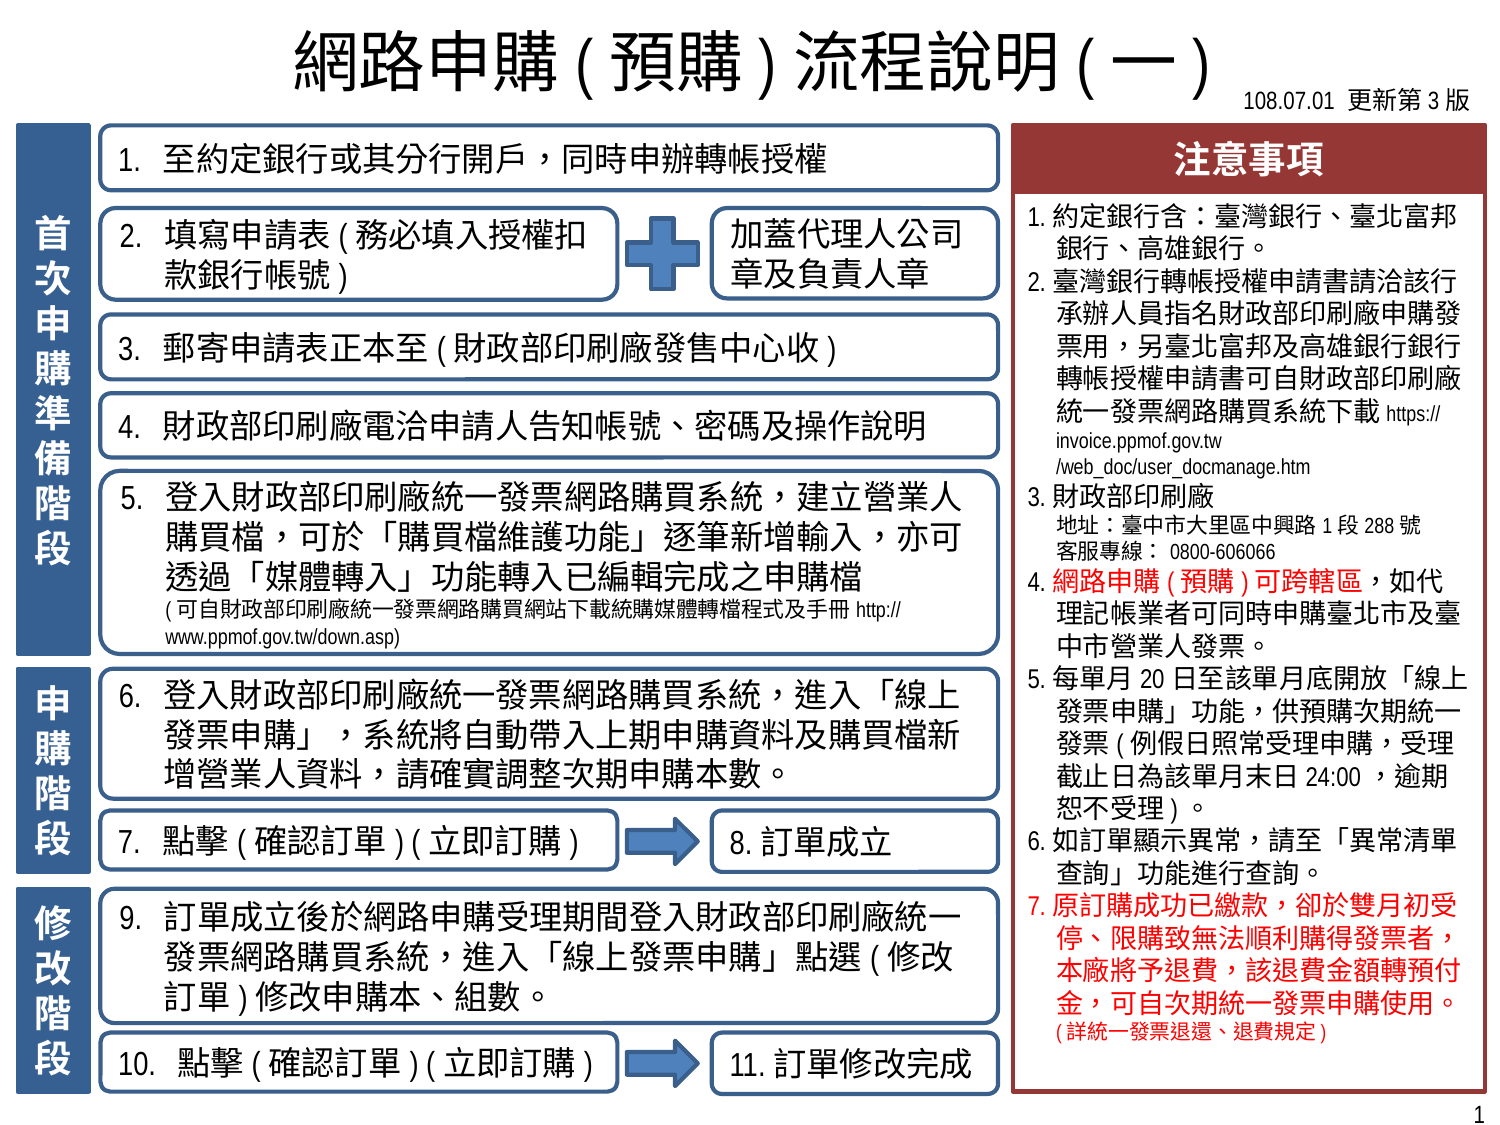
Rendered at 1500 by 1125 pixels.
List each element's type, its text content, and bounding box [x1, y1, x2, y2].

text_box [626, 218, 698, 290]
text_box 注意事項 [1012, 125, 1486, 192]
text_box 10. 點擊(確認訂單) (立即訂購) [100, 1032, 618, 1092]
text_box 8.訂單成立 [711, 810, 999, 872]
text_box 11.訂單修改完成 [711, 1032, 999, 1094]
text_box 1. 至約定銀行或其分行開戶，同時申辦轉帳授權 [100, 125, 999, 191]
text_box 申購階段 [17, 668, 89, 872]
text_box 4. 財政部印刷廠電洽申請人告知帳號、密碼及操作說明 [100, 393, 999, 458]
text_box 9. 訂單成立後於網路申購受理期間登入財政部印刷廠統一發票網路購買系統，進入「線上發票申購」點選(修改訂單)修改申購本、組數。 [100, 888, 999, 1024]
text_box 1.約定銀行含：臺灣銀行、臺北富邦銀行、高雄銀行。 2.臺灣銀行轉帳授權申請書請洽該行承辦人員指名財政部印刷廠申購發票用，另臺北富邦及高雄銀行銀行轉帳授權申請書可自財政部印刷廠統一發票網路購買系統下載https://invoice.ppmof.gov.tw /web_doc/user_docmanage.htm 3.財政部印刷廠 地址：臺中市大里區中興路1段288號 客服專線：0800-606066 4.網路申購(預購)可跨轄區，如代理記帳業者可同時申購臺北市及臺中市營業人發票。 5.每單月20日至該單月底開放「線上發票申購」功能，供預購次期統一發票(例假日照常受理申購，受理截止日為該單月末日24:00，逾期恕不受理)。 6.如訂單顯示異常，請至「異常清單查詢」功能進行查詢。 7.原訂購成功已繳款，卻於雙月初受停、限購致無法順利購得發票者，本廠將予退費，該退費金額轉預付金，可自次期統一發票申購使用。(詳統一發票退還、退費規定) [1012, 192, 1486, 1092]
text_box 7. 點擊(確認訂單) (立即訂購) [100, 810, 618, 870]
text_box 108.07.01 更新第3版 [1201, 77, 1486, 123]
text_box [626, 818, 698, 865]
text_box 首次申購準備階段 [17, 125, 89, 654]
text_box 5. 登入財政部印刷廠統一發票網路購買系統，建立營業人購買檔，可於「購買檔維護功能」逐筆新增輸入，亦可透過「媒體轉入」功能轉入已編輯完成之申購檔 (可自財政部印刷廠統一發票網路購買網站下載統購媒體轉檔程式及手冊http://www.ppmof.gov.tw/down.asp) [100, 470, 999, 654]
text_box 6. 登入財政部印刷廠統一發票網路購買系統，進入「線上發票申購」，系統將自動帶入上期申購資料及購買檔新增營業人資料，請確實調整次期申購本數。 [100, 668, 999, 799]
text_box 2. 填寫申請表(務必填入授權扣款銀行帳號) [100, 207, 618, 300]
slide_number <編號> [1149, 1083, 1500, 1125]
text_box 修改階段 [17, 888, 89, 1092]
text_box 3. 郵寄申請表正本至(財政部印刷廠發售中心收) [100, 314, 999, 380]
text_box 加蓋代理人公司章及負責人章 [711, 208, 999, 299]
text_box [626, 1040, 698, 1087]
title 網路申購(預購)流程說明(一) [76, 19, 1427, 100]
